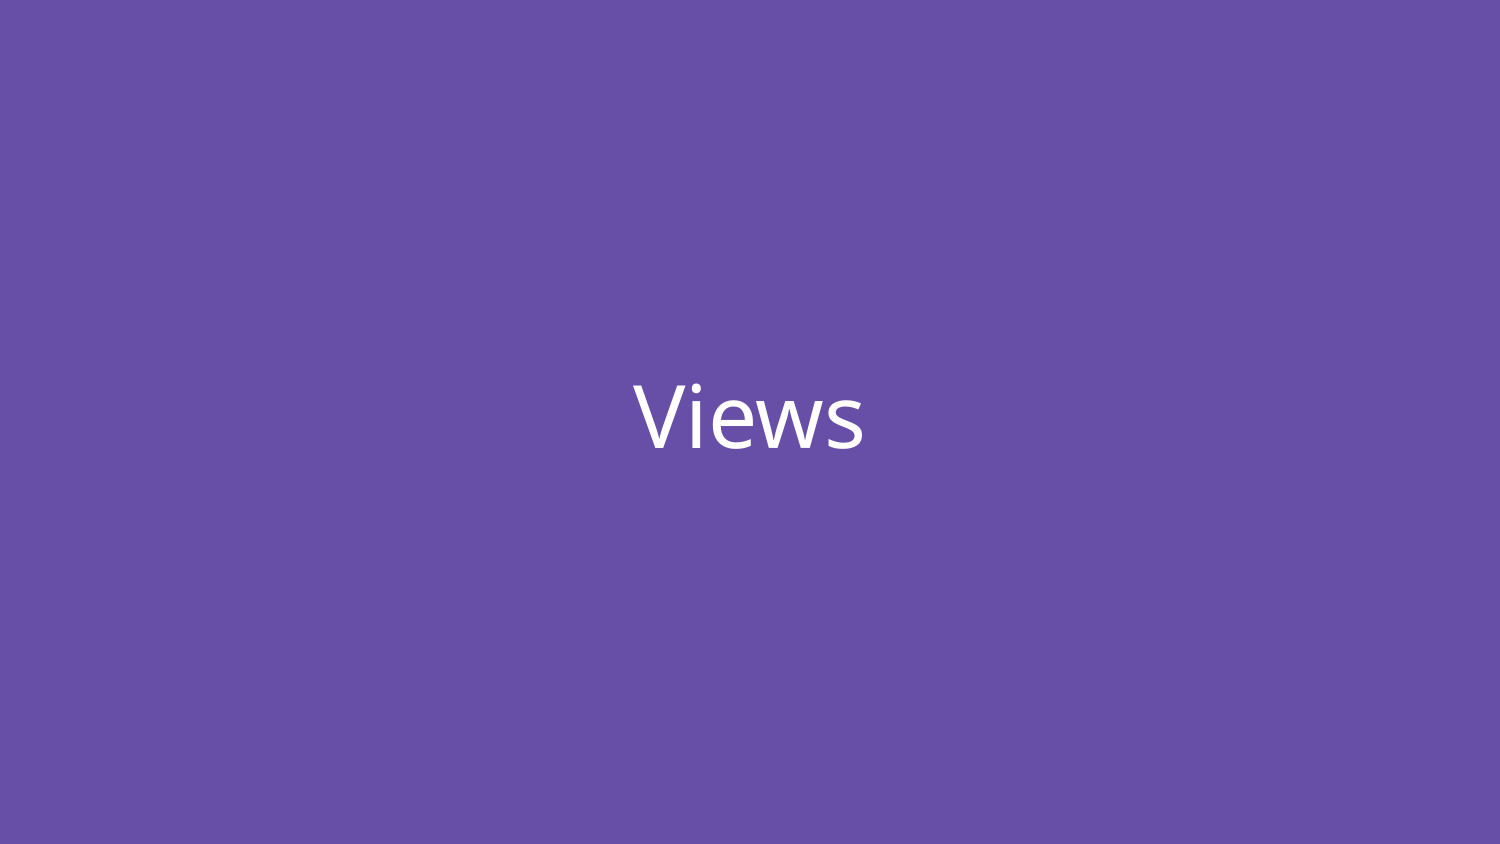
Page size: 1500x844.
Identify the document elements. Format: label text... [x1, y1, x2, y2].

title Views [75, 58, 1425, 771]
